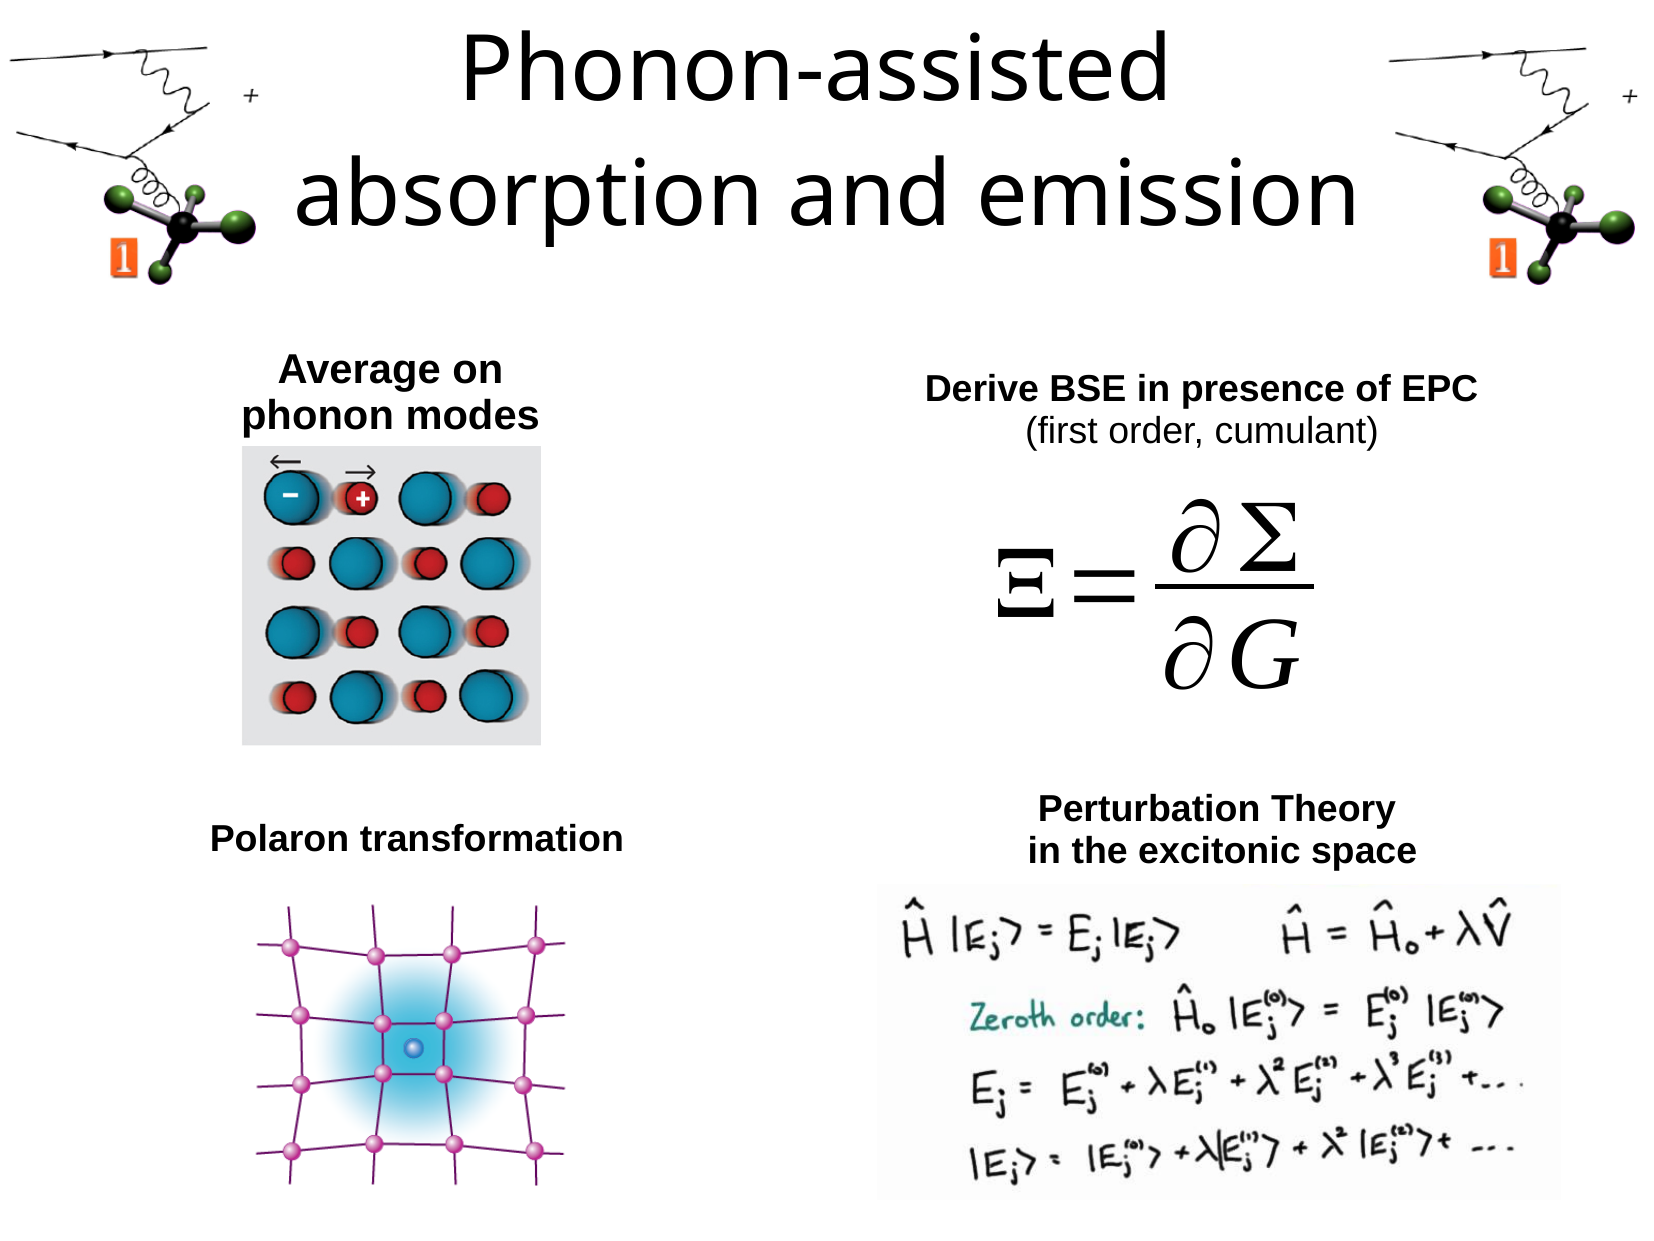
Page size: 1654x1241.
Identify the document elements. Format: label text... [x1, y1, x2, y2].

picture [877, 884, 1561, 1201]
text_box Perturbation Theory in the excitonic space [990, 780, 1456, 884]
text_box Derive BSE in presence of EPC (first order, cumulant) [910, 360, 1494, 460]
picture [0, 0, 271, 302]
picture [225, 876, 597, 1216]
text_box Average on phonon modes [225, 338, 557, 447]
title Phonon-assisted absorption and emission [271, 14, 1379, 241]
chart [966, 493, 1342, 710]
picture [236, 446, 541, 747]
text_box Polaron transformation [195, 810, 640, 886]
picture [1379, 0, 1650, 303]
